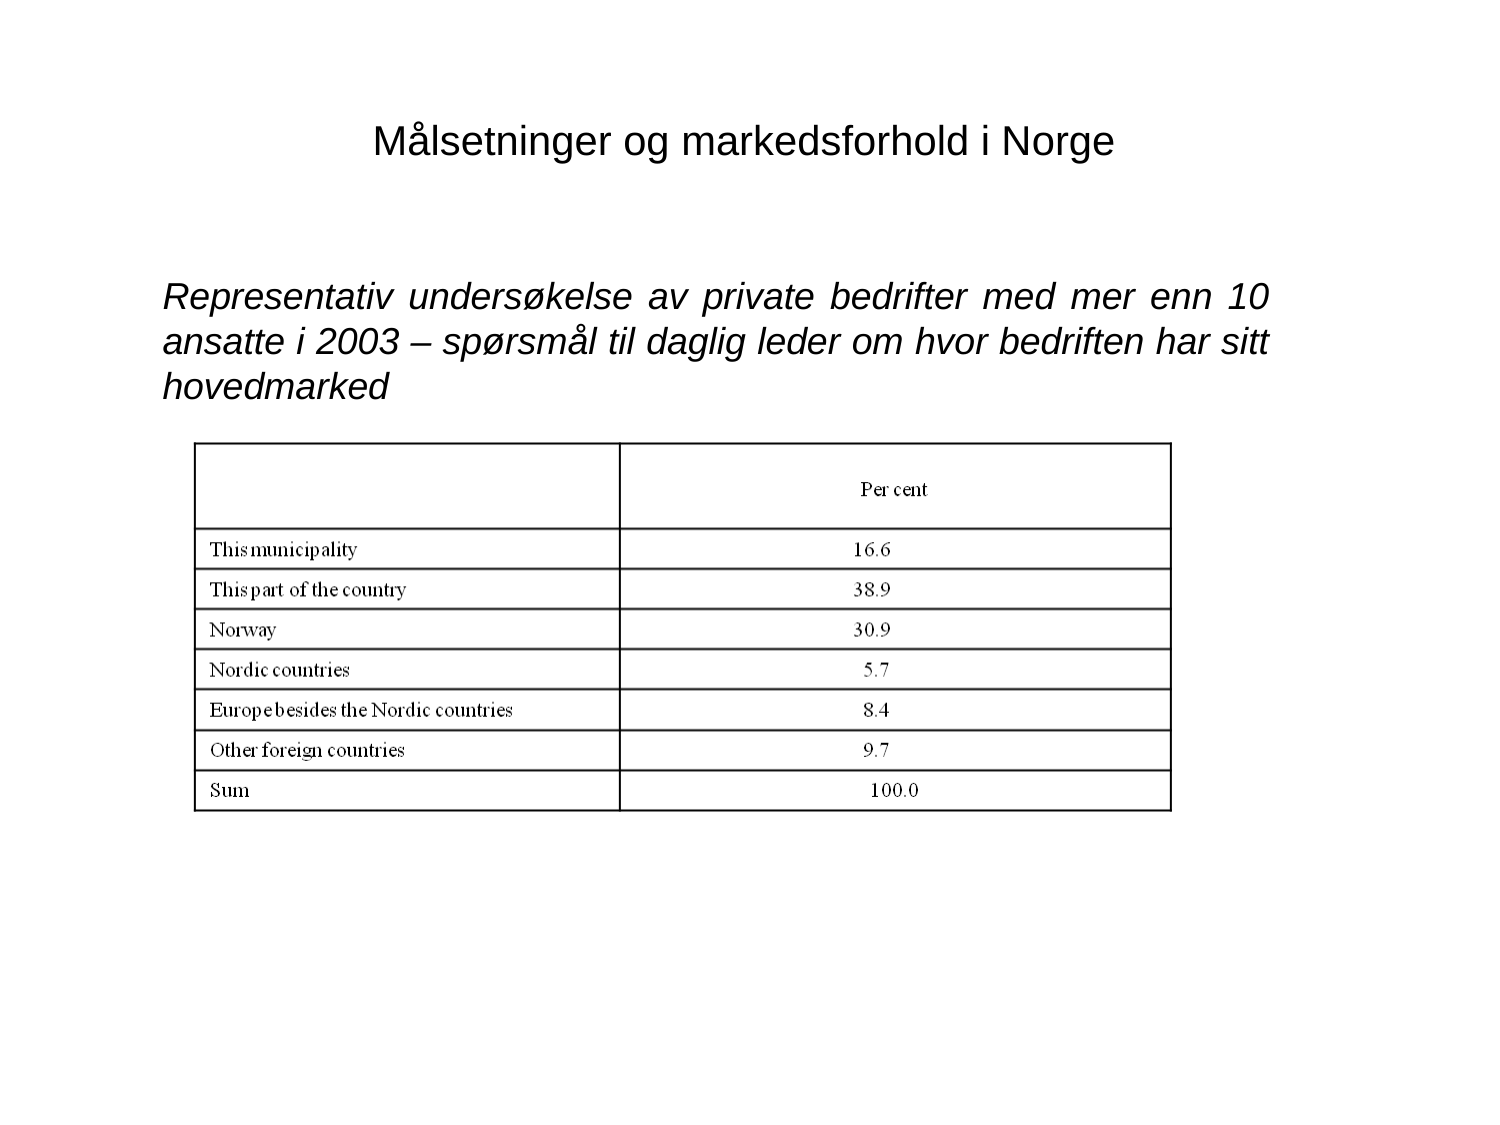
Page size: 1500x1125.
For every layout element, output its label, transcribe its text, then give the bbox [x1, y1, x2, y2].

text_box Representativ undersøkelse av private bedrifter med mer enn 10 ansatte i 2003 – spørsmål til daglig leder om hvor bedriften har sitt hovedmarked [148, 265, 1293, 415]
picture [183, 431, 1183, 822]
title Målsetninger og markedsforhold i Norge [75, 45, 1426, 233]
